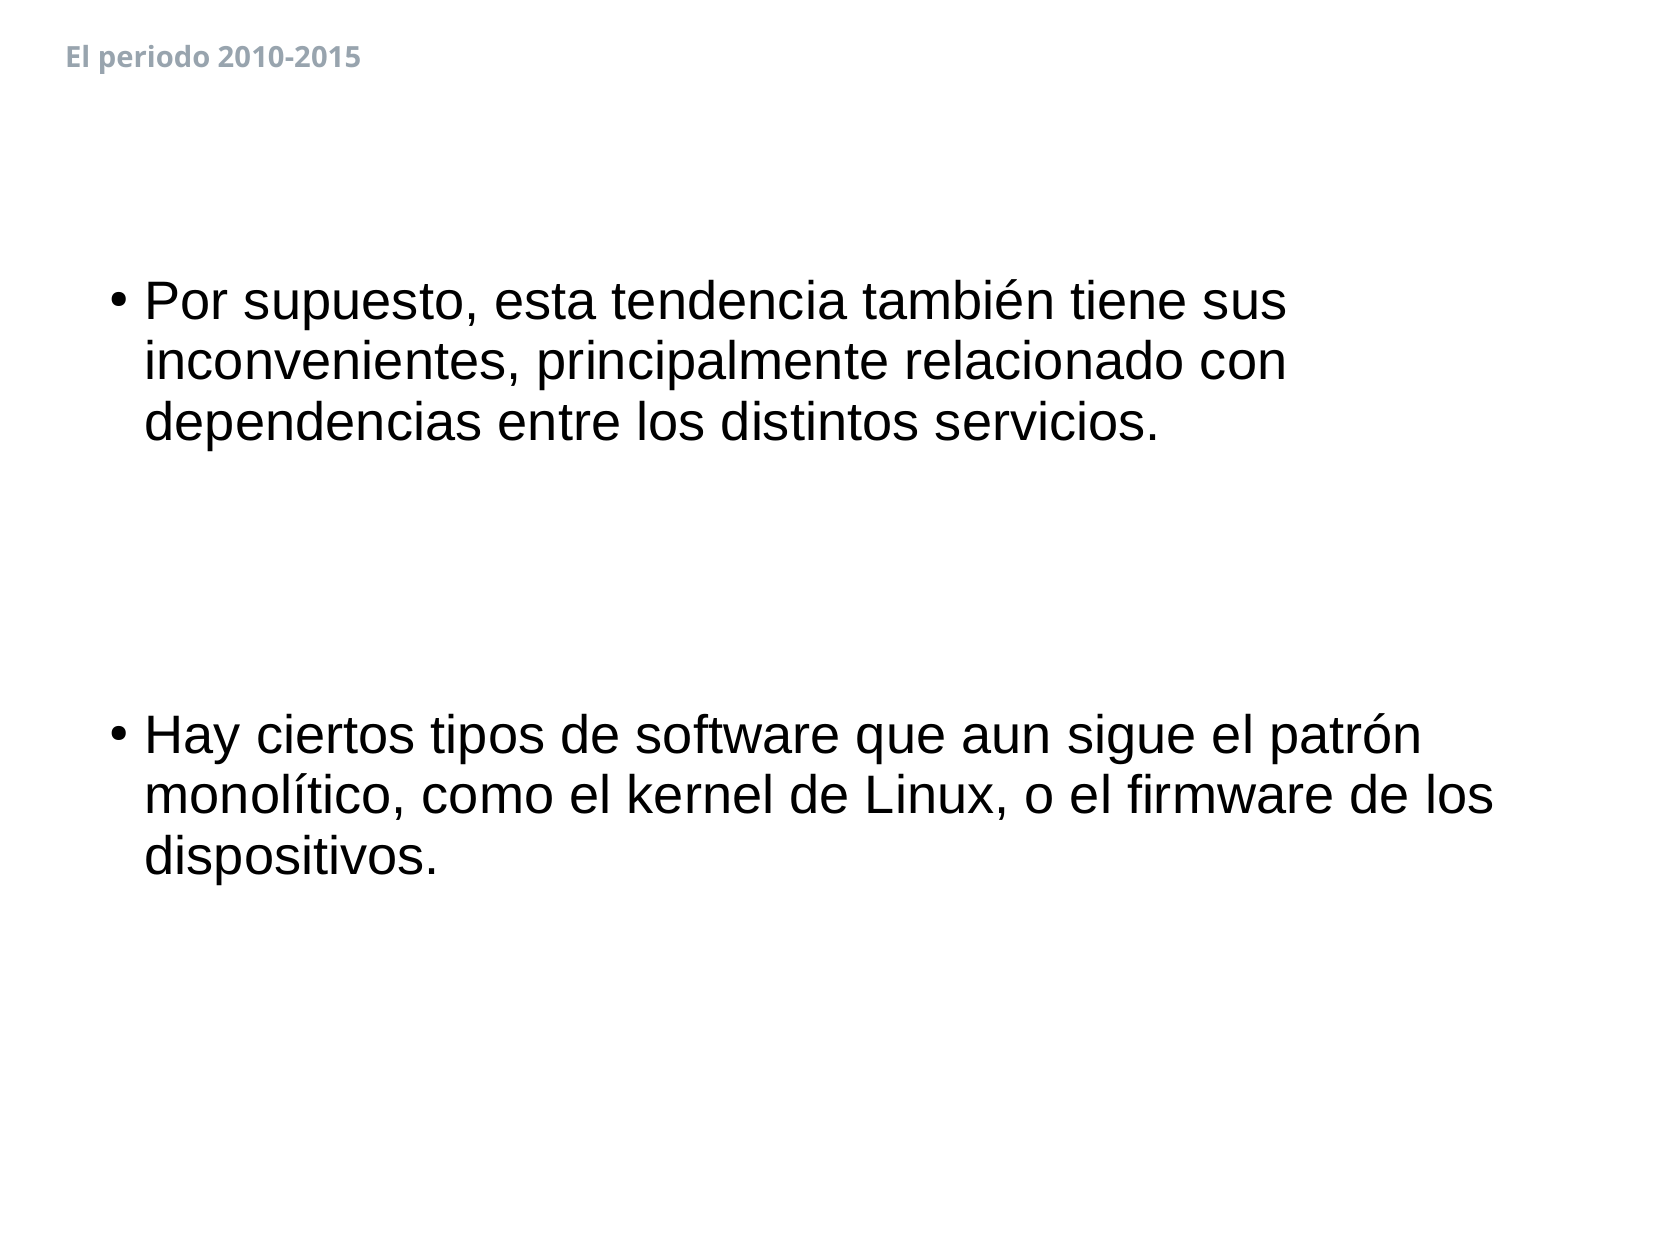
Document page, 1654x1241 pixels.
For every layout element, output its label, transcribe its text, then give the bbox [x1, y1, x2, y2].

text_box El periodo 2010-2015 [64, 38, 733, 74]
text_box Por supuesto, esta tendencia también tiene sus inconvenientes, principalmente relacionado con dependencias entre los distintos servicios. Hay ciertos tipos de software que aun sigue el patrón monolítico, como el kernel de Linux, o el firmware de los dispositivos. [94, 106, 1571, 1129]
